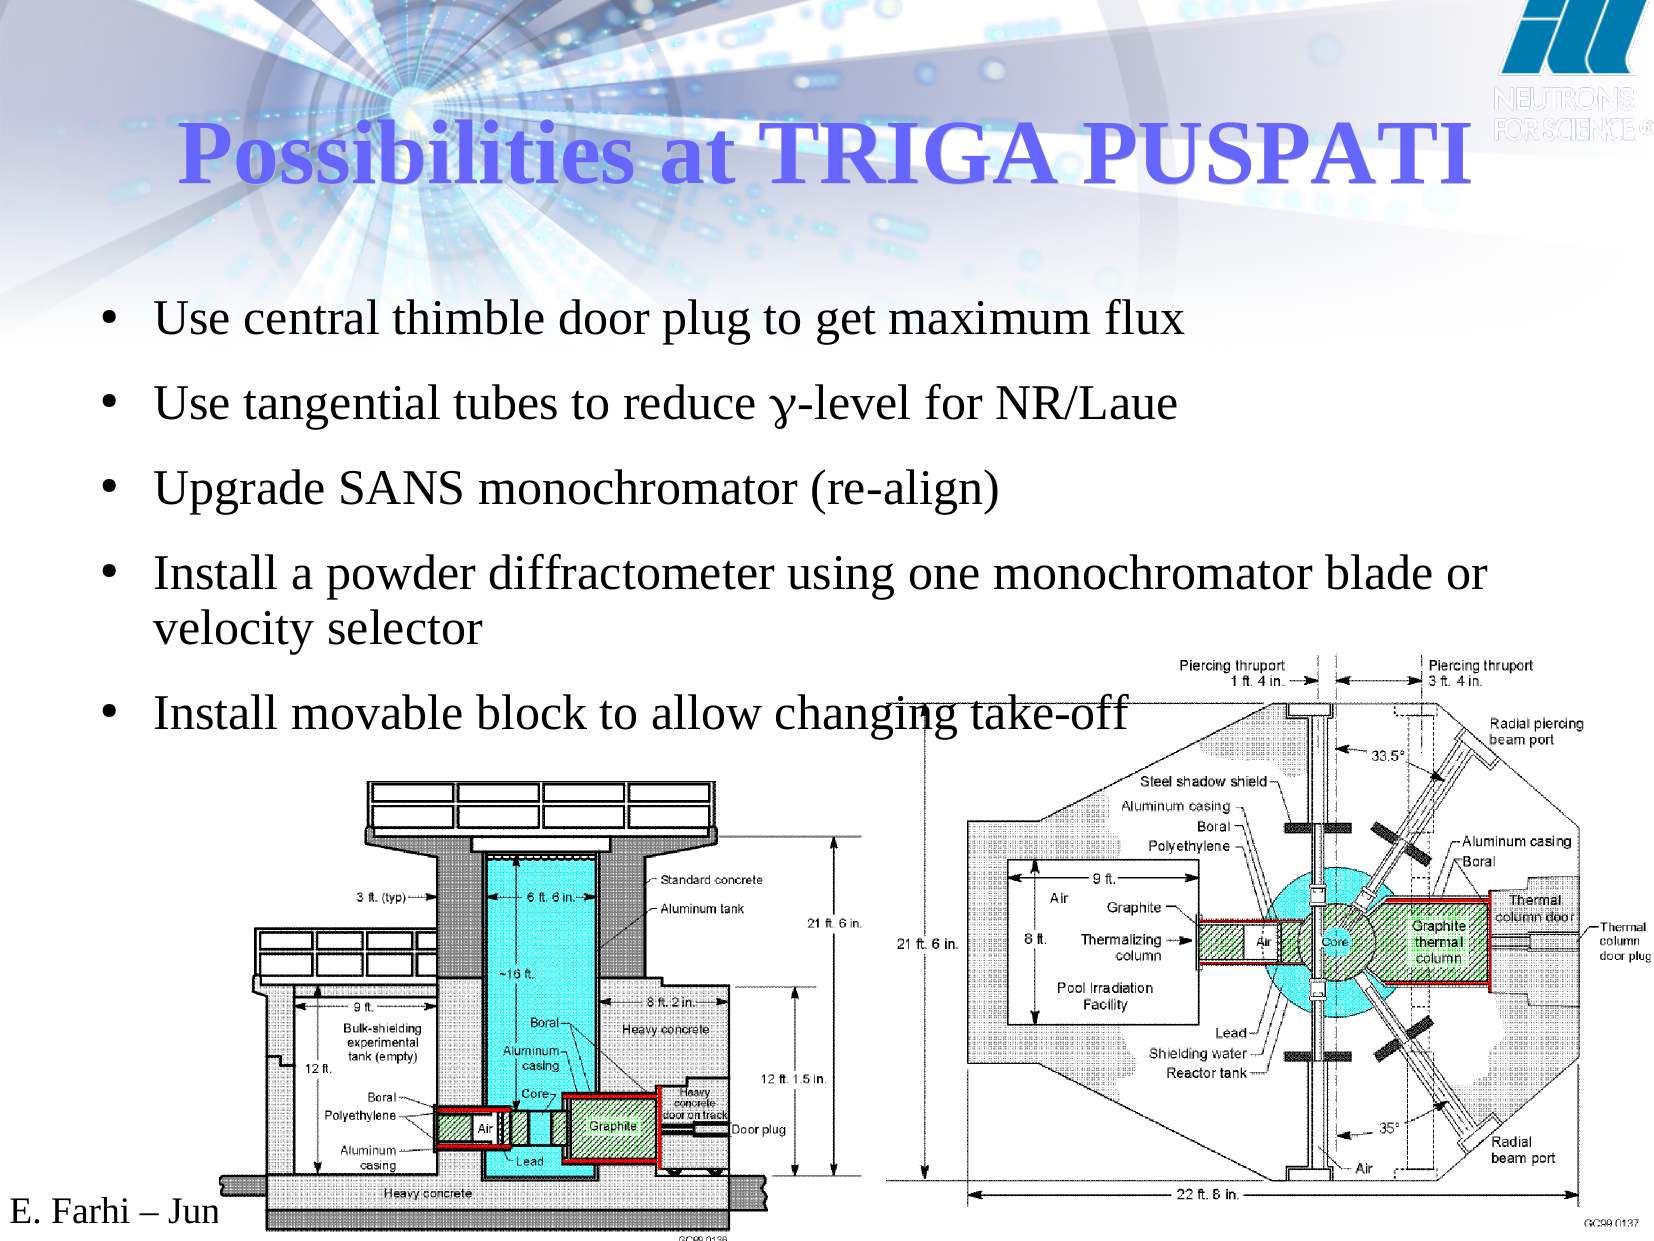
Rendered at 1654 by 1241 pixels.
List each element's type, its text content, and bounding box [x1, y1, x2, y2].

picture [218, 780, 862, 1241]
picture [885, 652, 1651, 1228]
list Use central thimble door plug to get maximum flux Use tangential tubes to reduce g-level for NR/Laue Upgrade SANS monochromator (re-align) Install a powder diffractometer using one monochromator blade or velocity selector Install movable block to allow changing take-off [82, 290, 1538, 1010]
title Possibilities at TRIGA PUSPATI [82, 49, 1571, 257]
picture [0, 0, 1654, 355]
